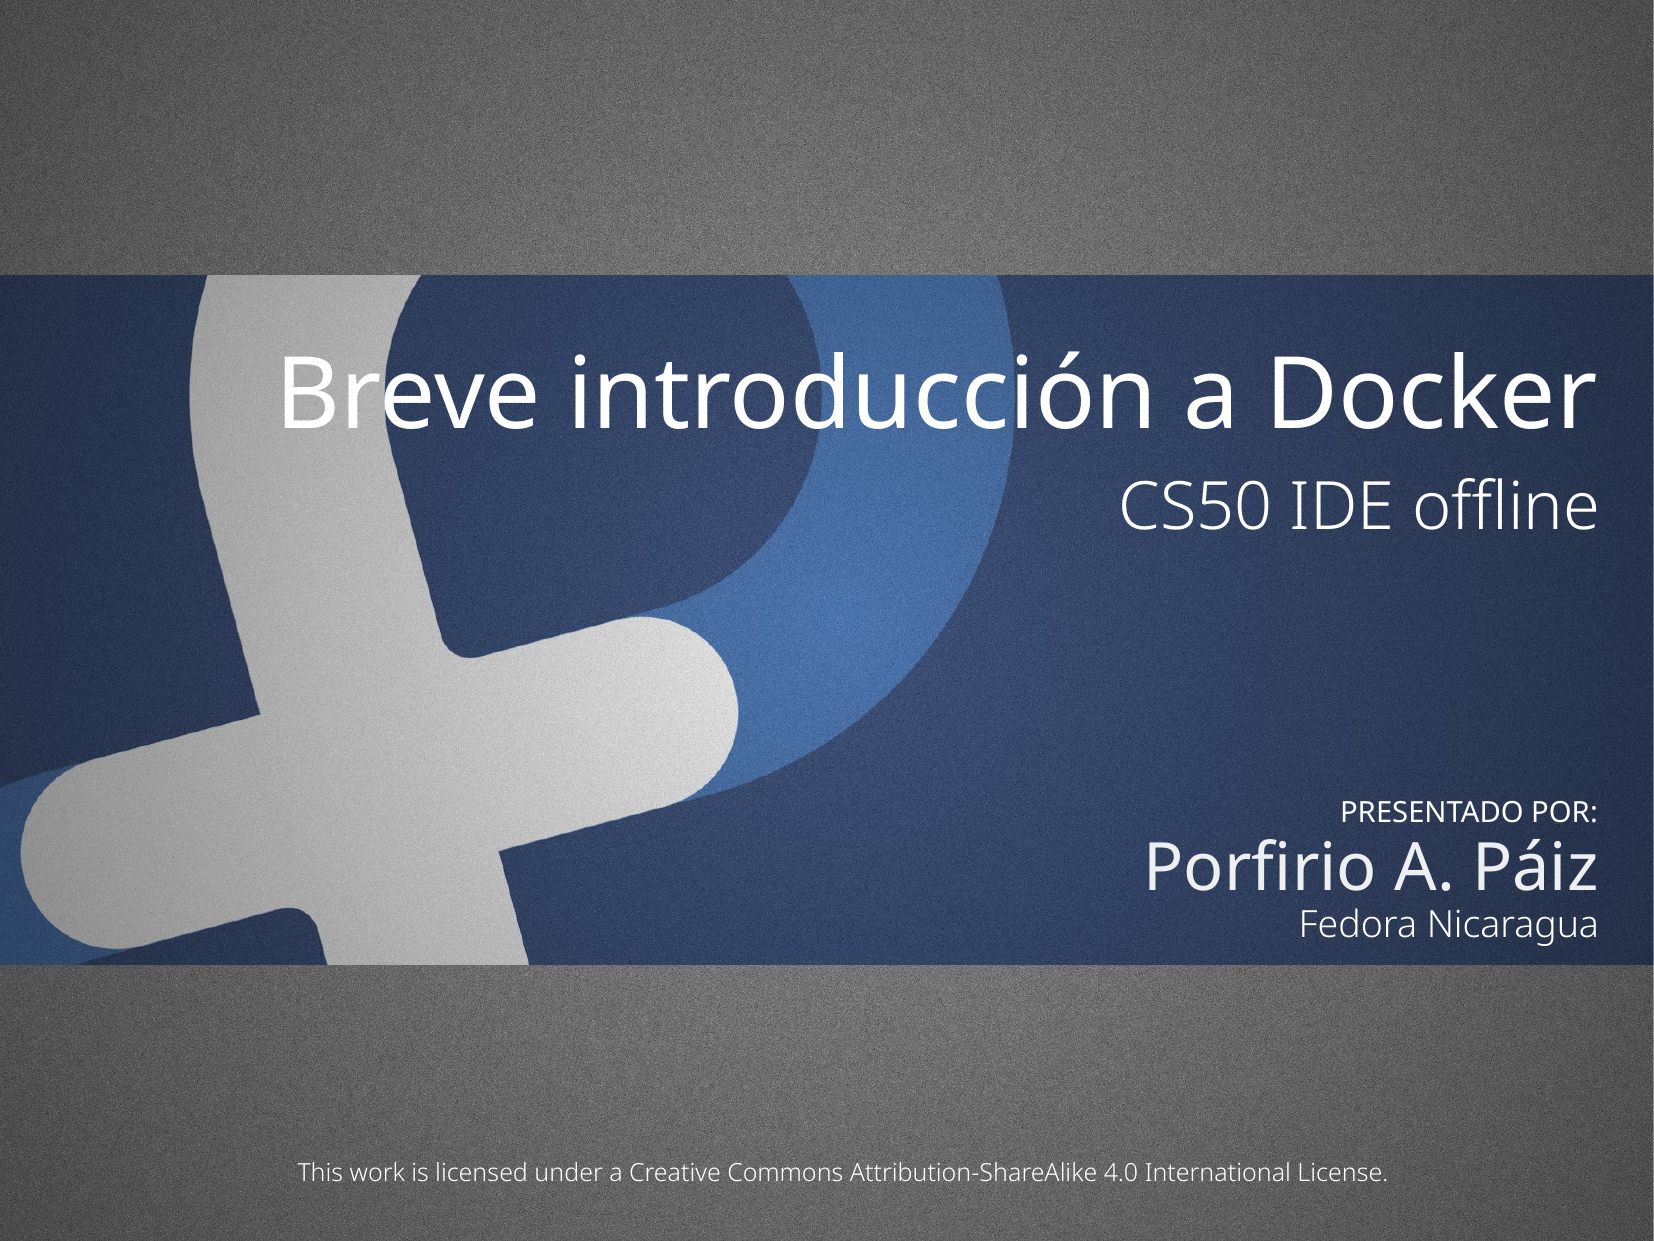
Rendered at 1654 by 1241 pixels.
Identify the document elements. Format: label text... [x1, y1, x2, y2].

text_box Porfirio A. Páiz [649, 820, 1615, 887]
picture [0, 0, 1654, 1241]
text_box This work is licensed under a Creative Commons Attribution-ShareAlike 4.0 International License. [75, 1126, 1613, 1197]
text_box Fedora Nicaragua [531, 887, 1615, 958]
text_box PRESENTADO POR: [797, 784, 1613, 855]
title Breve introducción a Docker [248, 287, 1599, 492]
subtitle CS50 IDE offline [442, 457, 1601, 621]
